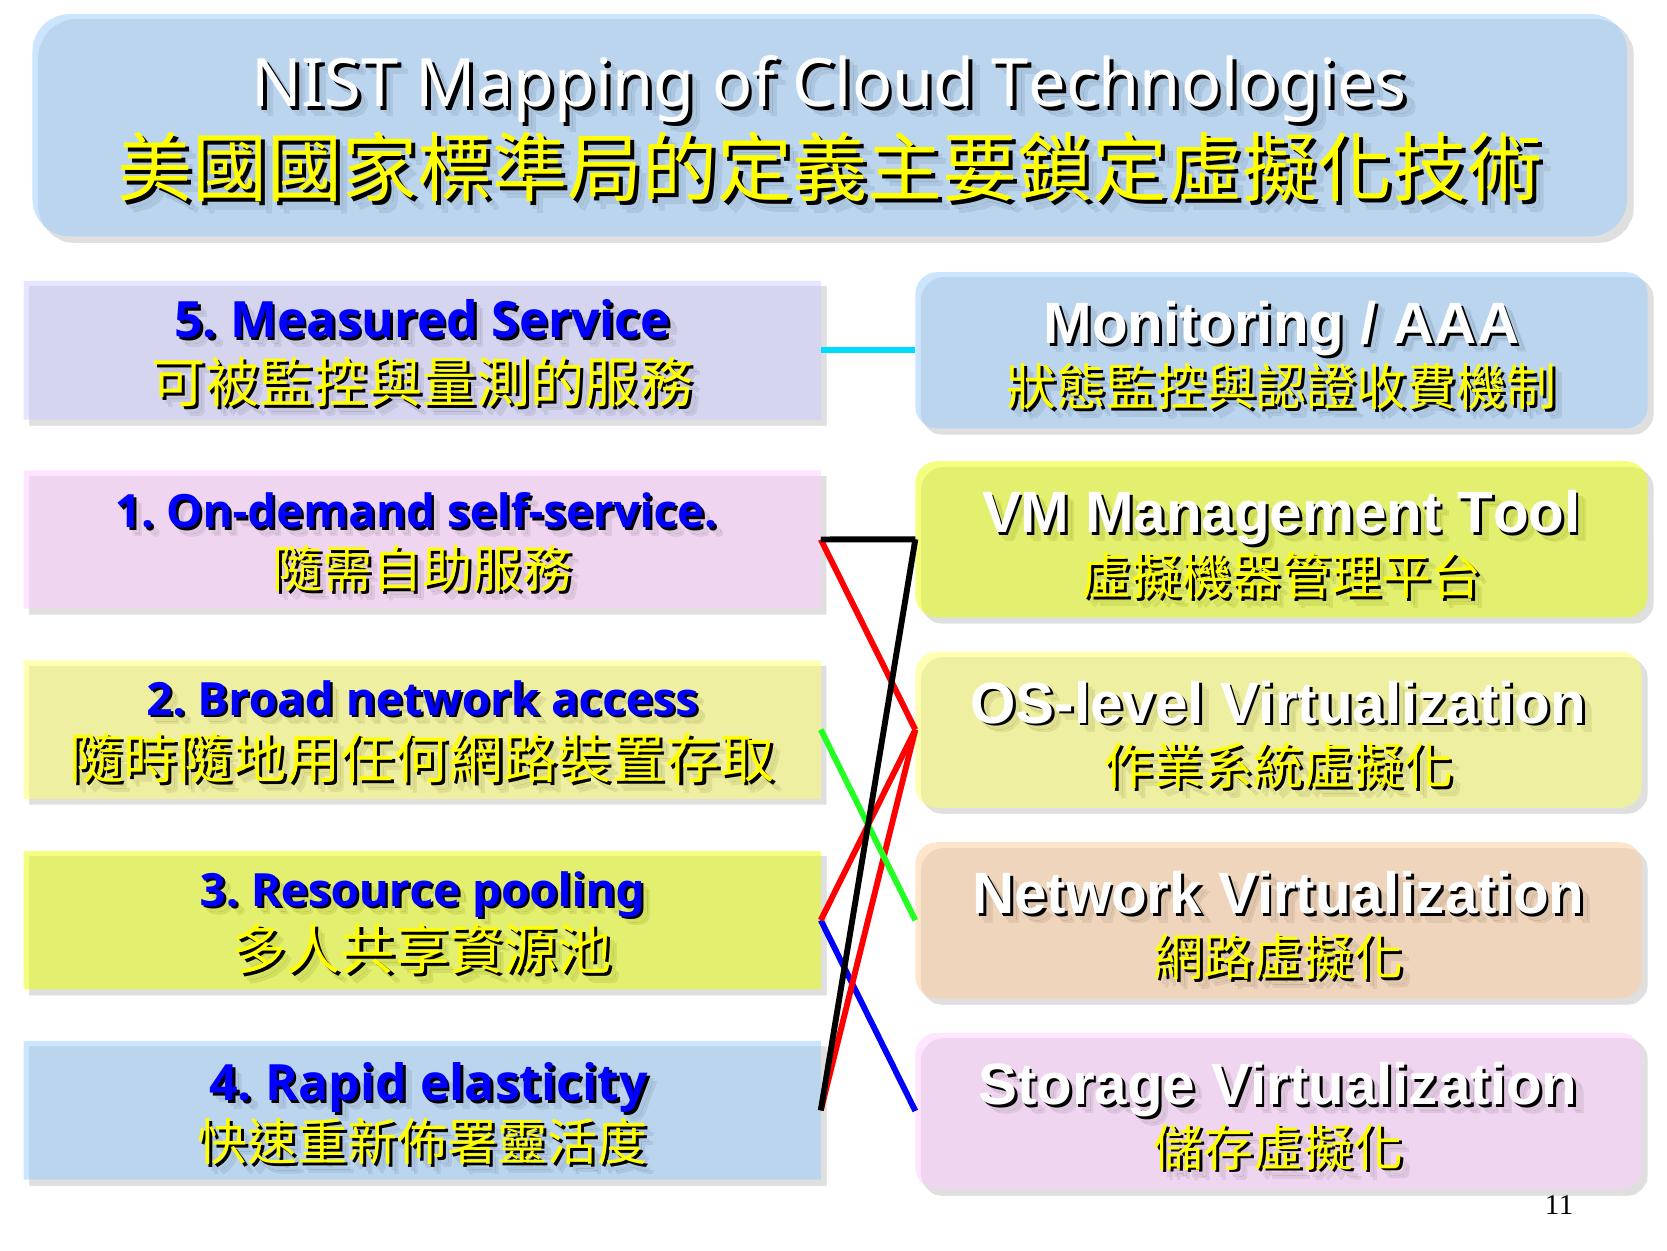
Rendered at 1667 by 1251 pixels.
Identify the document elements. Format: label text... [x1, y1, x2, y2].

text_box Network Virtualization 網路虛擬化 [915, 842, 1642, 999]
text_box Monitoring / AAA 狀態監控與認證收費機制 [915, 272, 1648, 429]
text_box 2. Broad network access 隨時隨地用任何網路裝置存取 [23, 660, 821, 799]
text_box 3. Resource pooling 多人共享資源池 [23, 851, 821, 990]
text_box NIST Mapping of Cloud Technologies 美國國家標準局的定義主要鎖定虛擬化技術 [32, 14, 1628, 237]
text_box 5. Measured Service 可被監控與量測的服務 [23, 280, 821, 420]
text_box 4. Rapid elasticity 快速重新佈署靈活度 [23, 1041, 821, 1180]
text_box 1. On-demand self-service. 隨需自助服務 [23, 470, 821, 609]
text_box Storage Virtualization 儲存虛擬化 [915, 1032, 1642, 1190]
text_box OS-level Virtualization 作業系統虛擬化 [915, 651, 1642, 808]
text_box VM Management Tool 虛擬機器管理平台 [915, 461, 1648, 618]
